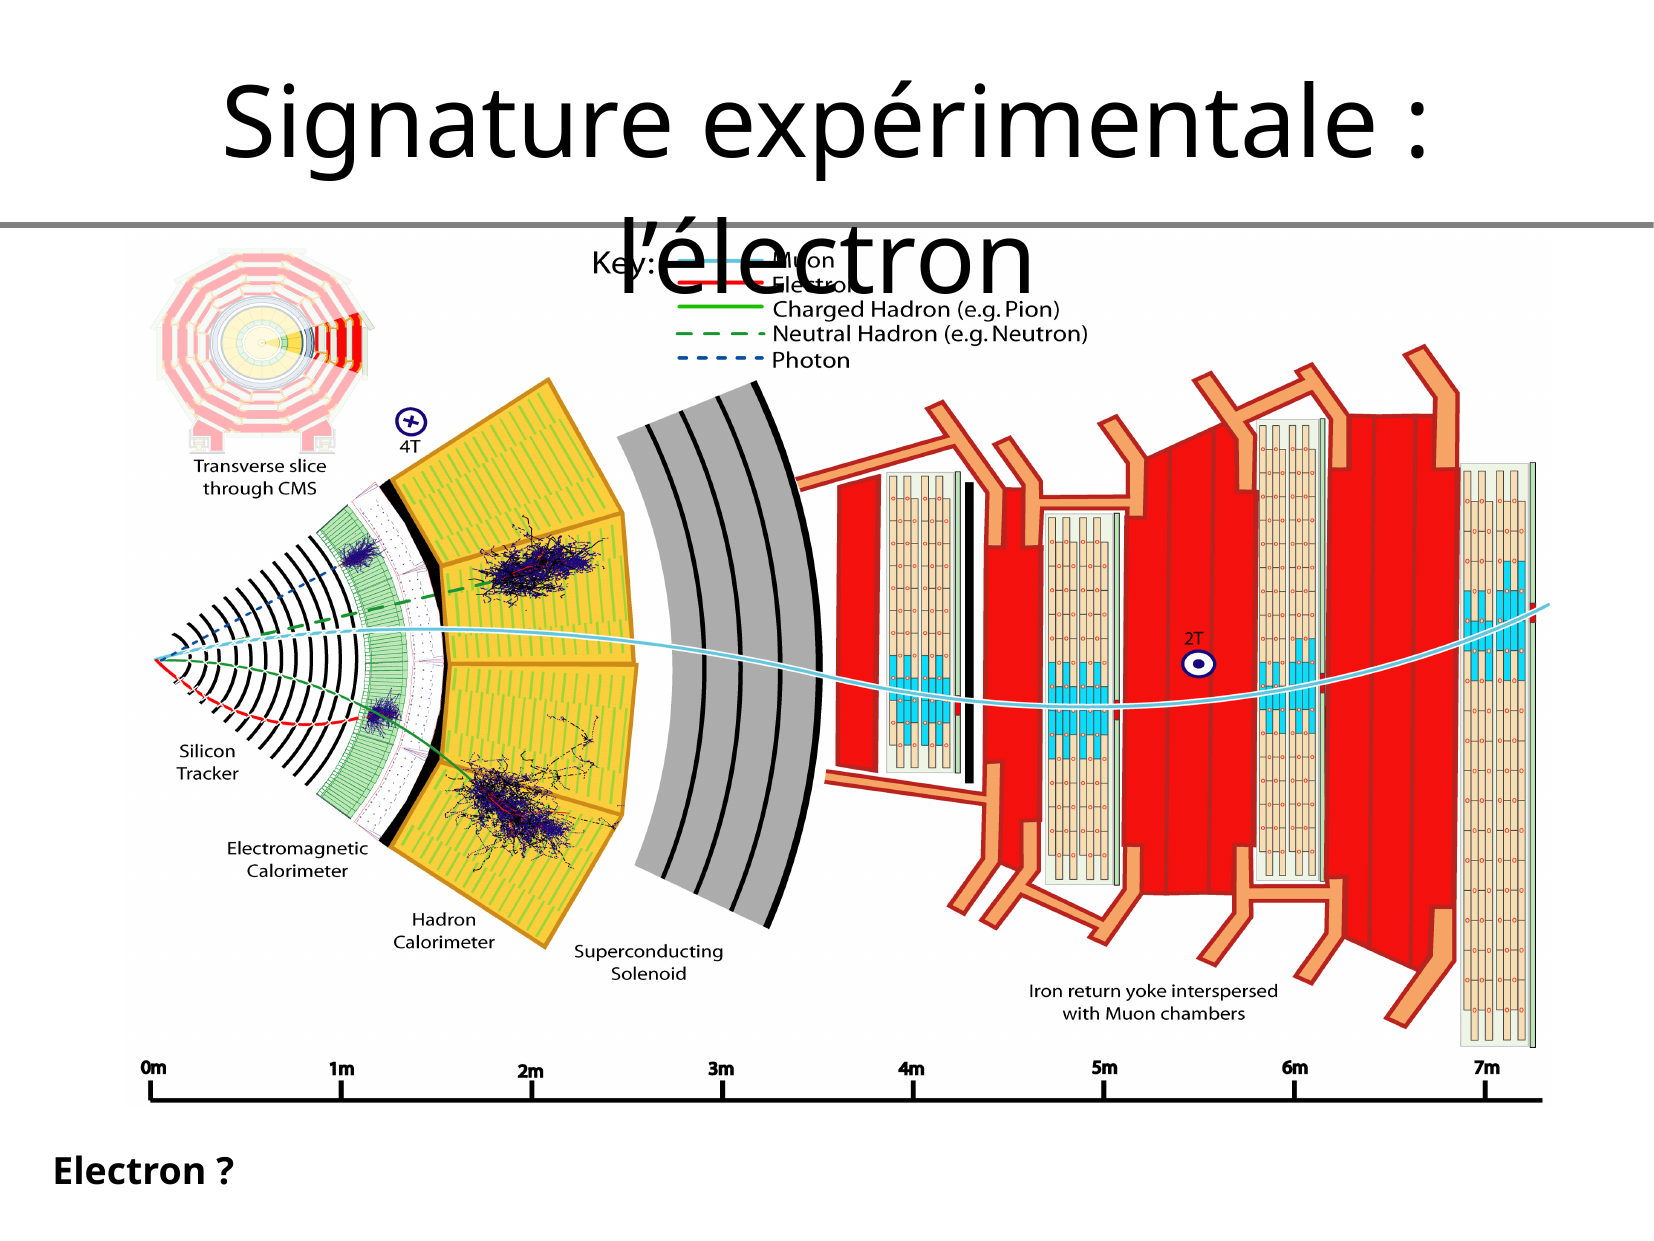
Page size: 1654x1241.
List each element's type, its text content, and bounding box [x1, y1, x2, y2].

text_box Electron ? [37, 1136, 1576, 1196]
text_box [125, 232, 1551, 1107]
text_box Signature expérimentale : l’électron [0, 43, 1654, 173]
